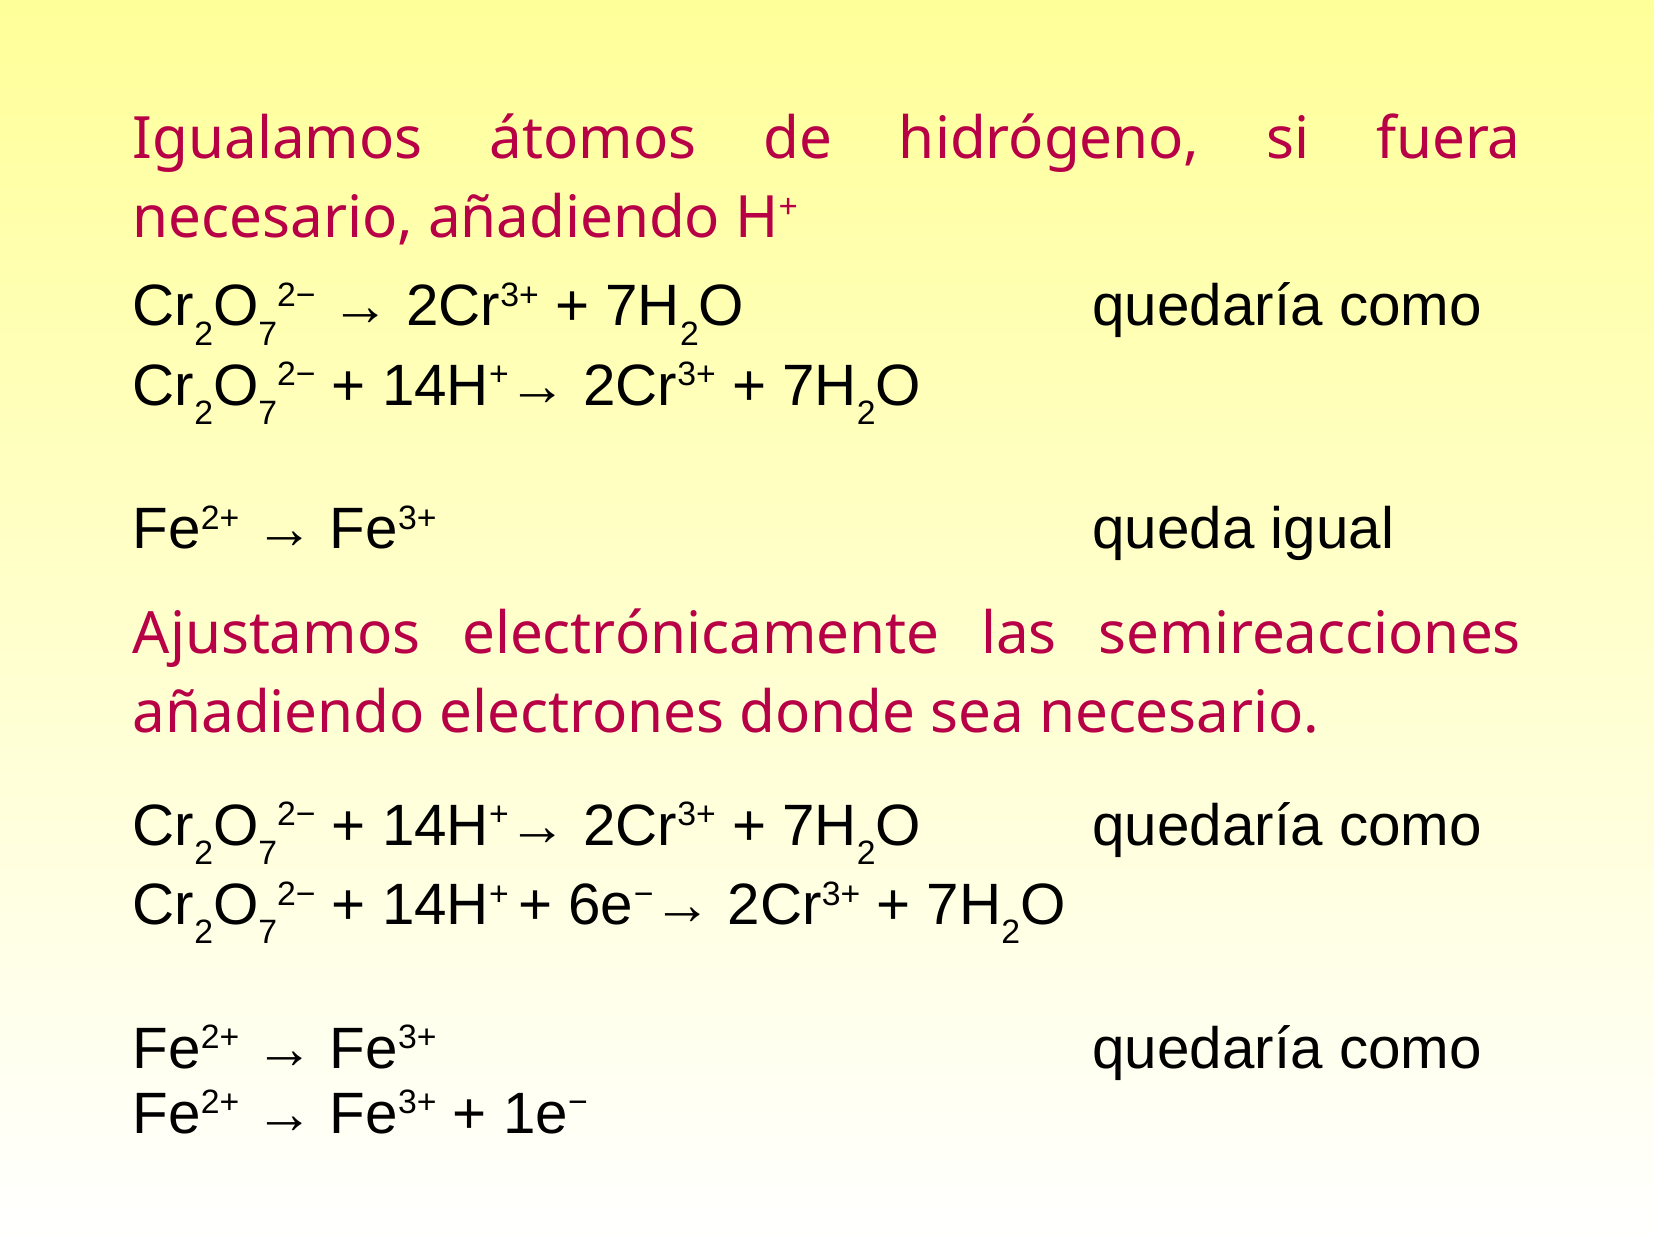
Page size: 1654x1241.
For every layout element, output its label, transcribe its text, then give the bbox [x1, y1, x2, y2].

text_box Cr2O72− + 14H+→ 2Cr3+ + 7H2O quedaría como Cr2O72− + 14H+ + 6e−→ 2Cr3+ + 7H2O Fe2+ → Fe3+ quedaría como Fe2+ → Fe3+ + 1e− [118, 784, 1536, 1152]
text_box Cr2O72− → 2Cr3+ + 7H2O quedaría como Cr2O72− + 14H+→ 2Cr3+ + 7H2O Fe2+ → Fe3+ queda igual [118, 265, 1536, 568]
text_box Ajustamos electrónicamente las semireacciones añadiendo electrones donde sea necesario. [118, 583, 1536, 739]
text_box Igualamos átomos de hidrógeno, si fuera necesario, añadiendo H+ [118, 88, 1536, 243]
